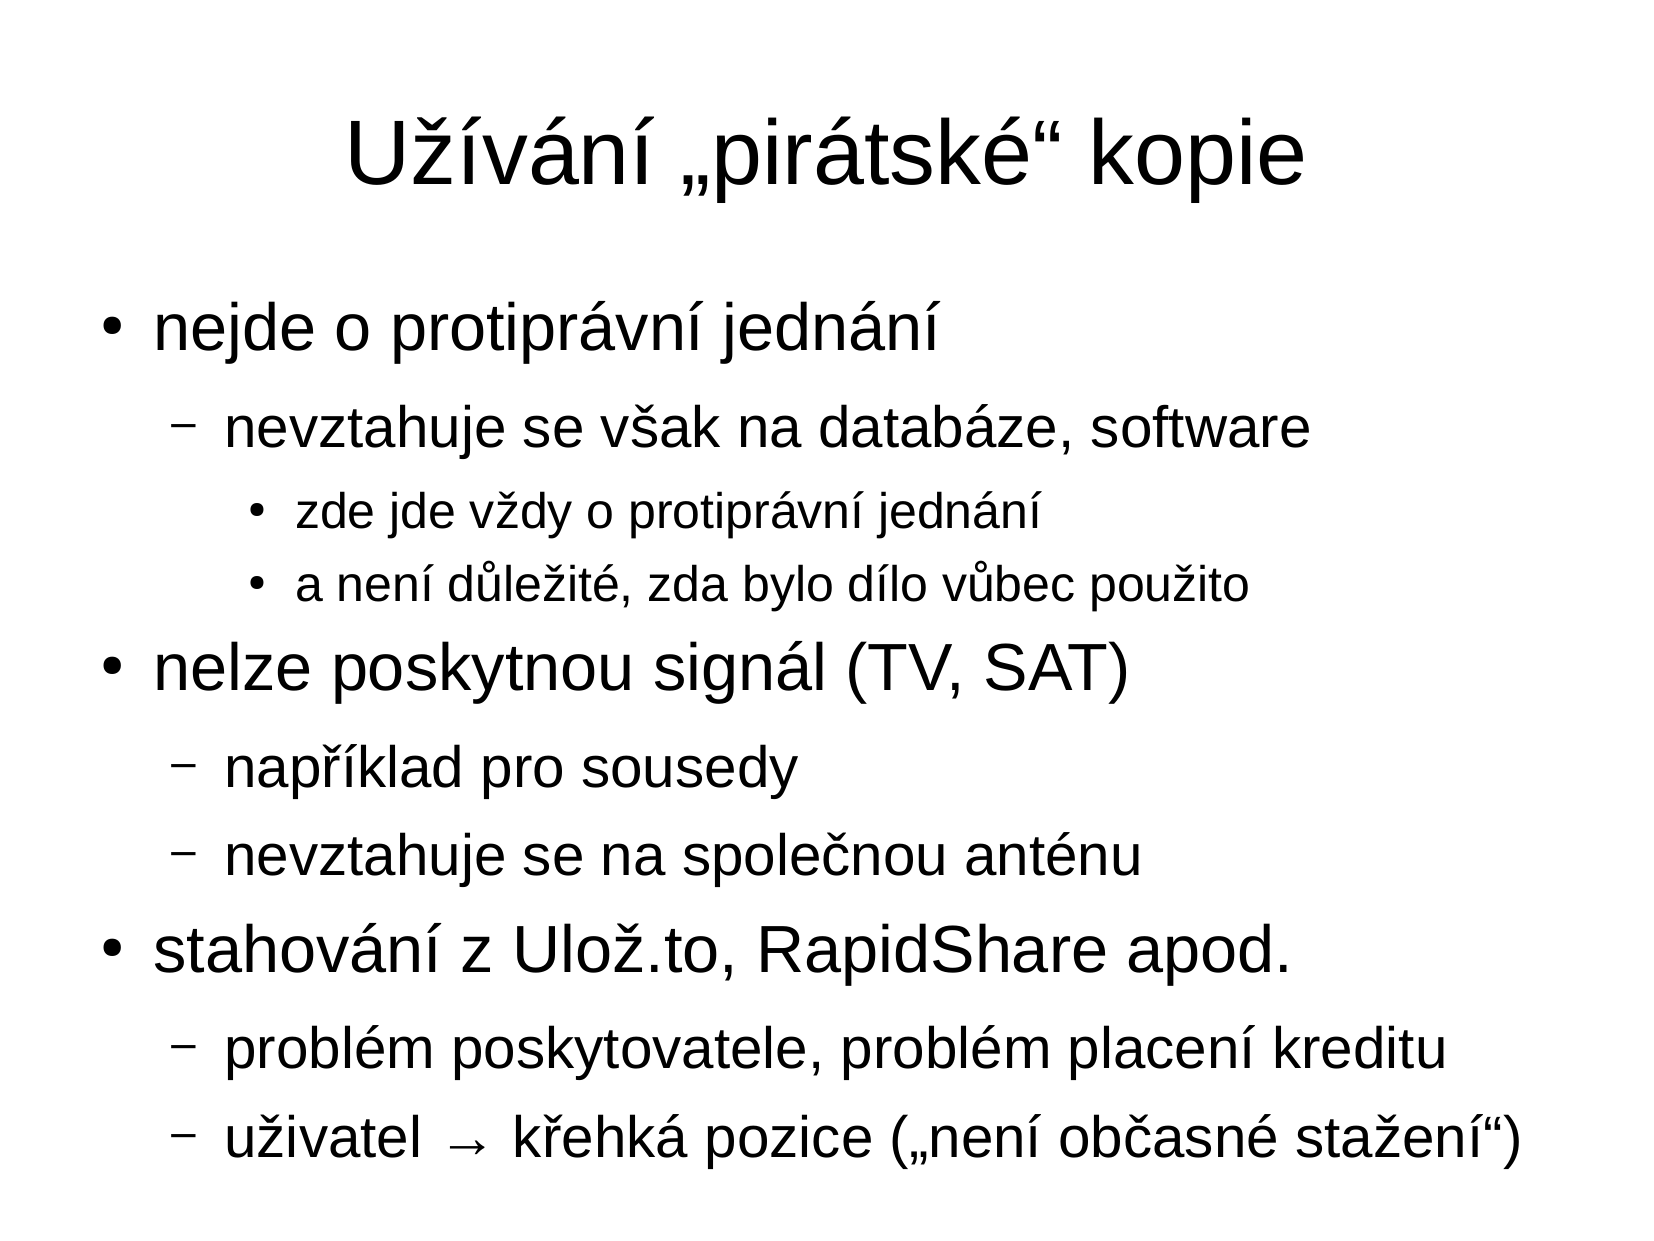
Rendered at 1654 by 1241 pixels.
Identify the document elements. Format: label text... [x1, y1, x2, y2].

list nejde o protiprávní jednání nevztahuje se však na databáze, software zde jde vždy o protiprávní jednání a není důležité, zda bylo dílo vůbec použito nelze poskytnou signál (TV, SAT) například pro sousedy nevztahuje se na společnou anténu stahování z Ulož.to, RapidShare apod. problém poskytovatele, problém placení kreditu uživatel → křehká pozice („není občasné stažení“) [82, 290, 1538, 1193]
title Užívání „pirátské“ kopie [82, 49, 1571, 257]
